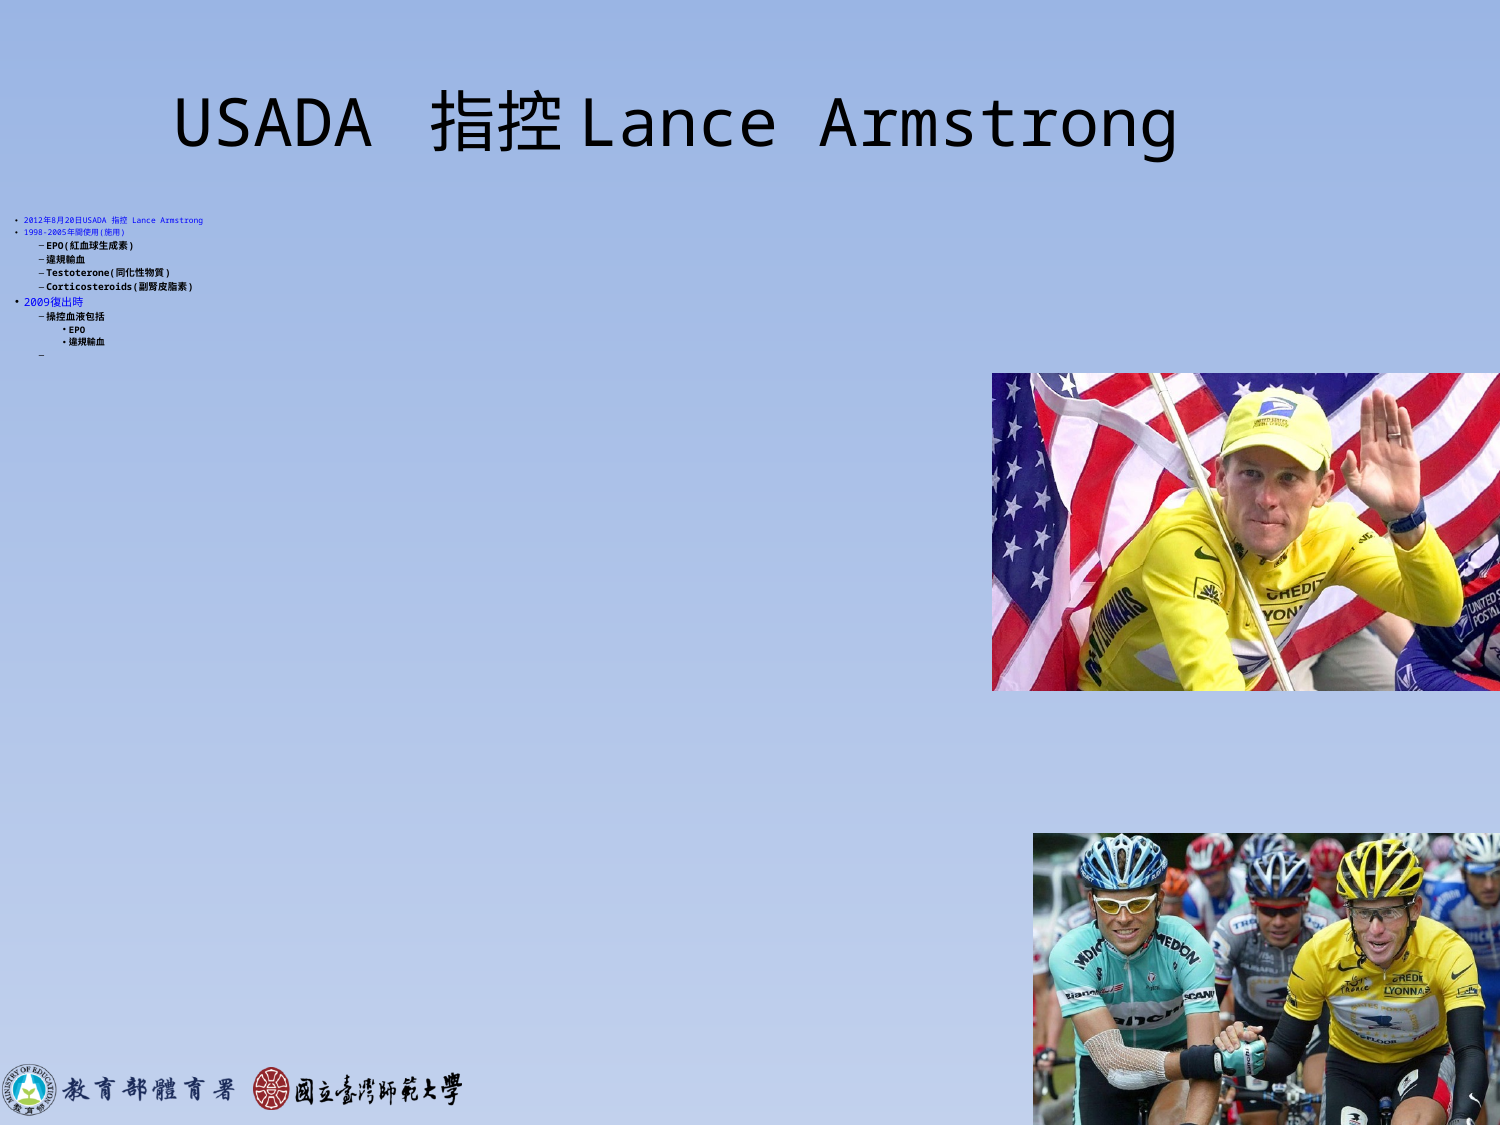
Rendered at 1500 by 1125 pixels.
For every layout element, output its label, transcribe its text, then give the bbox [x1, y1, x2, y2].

picture [1033, 833, 1500, 1125]
picture [992, 373, 1500, 691]
title USADA 指控Lance Armstrong [23, 66, 1329, 173]
list 2012年8月20日USADA 指控 Lance Armstrong 1998-2005年間使用(施用) EPO(紅血球生成素) 違規輸血 Testoterone(同化性物質) Corticosteroids(副腎皮脂素) 2009復出時 操控血液包括 EPO 違規輸血 [0, 208, 1500, 356]
